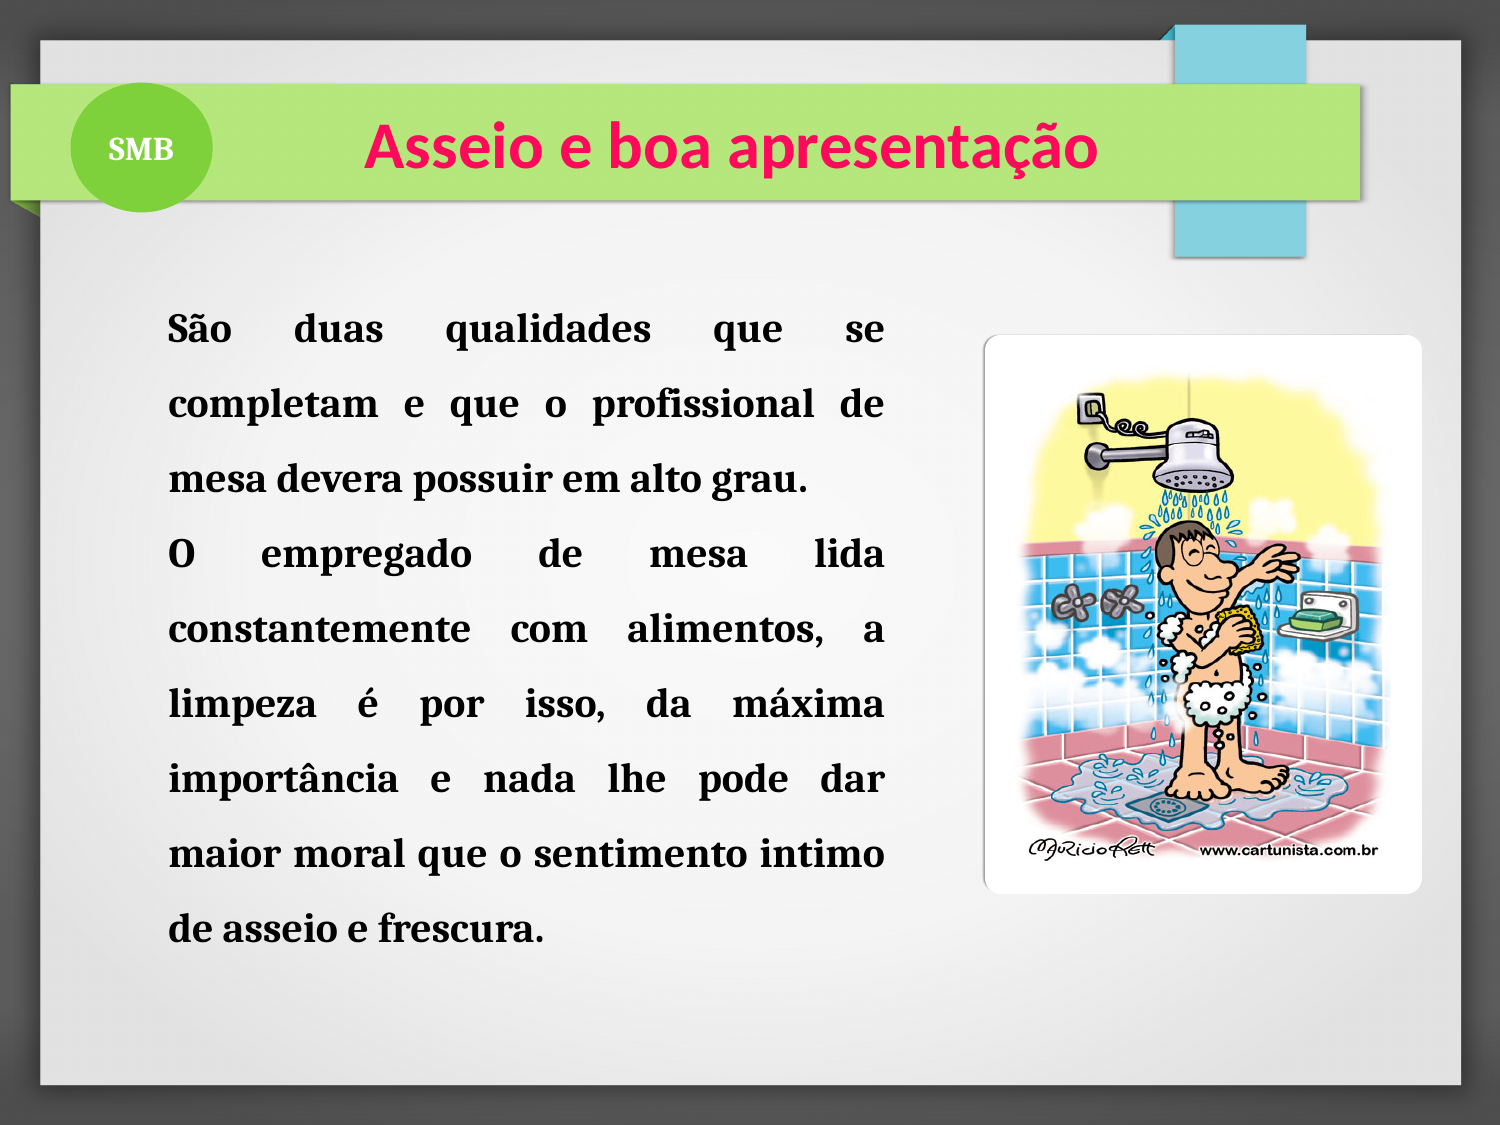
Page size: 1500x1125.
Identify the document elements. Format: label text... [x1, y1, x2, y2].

picture [0, 0, 1500, 1125]
text_box Asseio e boa apresentação [269, 94, 1182, 190]
text_box SMB [70, 82, 213, 213]
text_box São duas qualidades que se completam e que o profissional de mesa devera possuir em alto grau. O empregado de mesa lida constantemente com alimentos, a limpeza é por isso, da máxima importância e nada lhe pode dar maior moral que o sentimento intimo de asseio e frescura. [153, 268, 901, 958]
